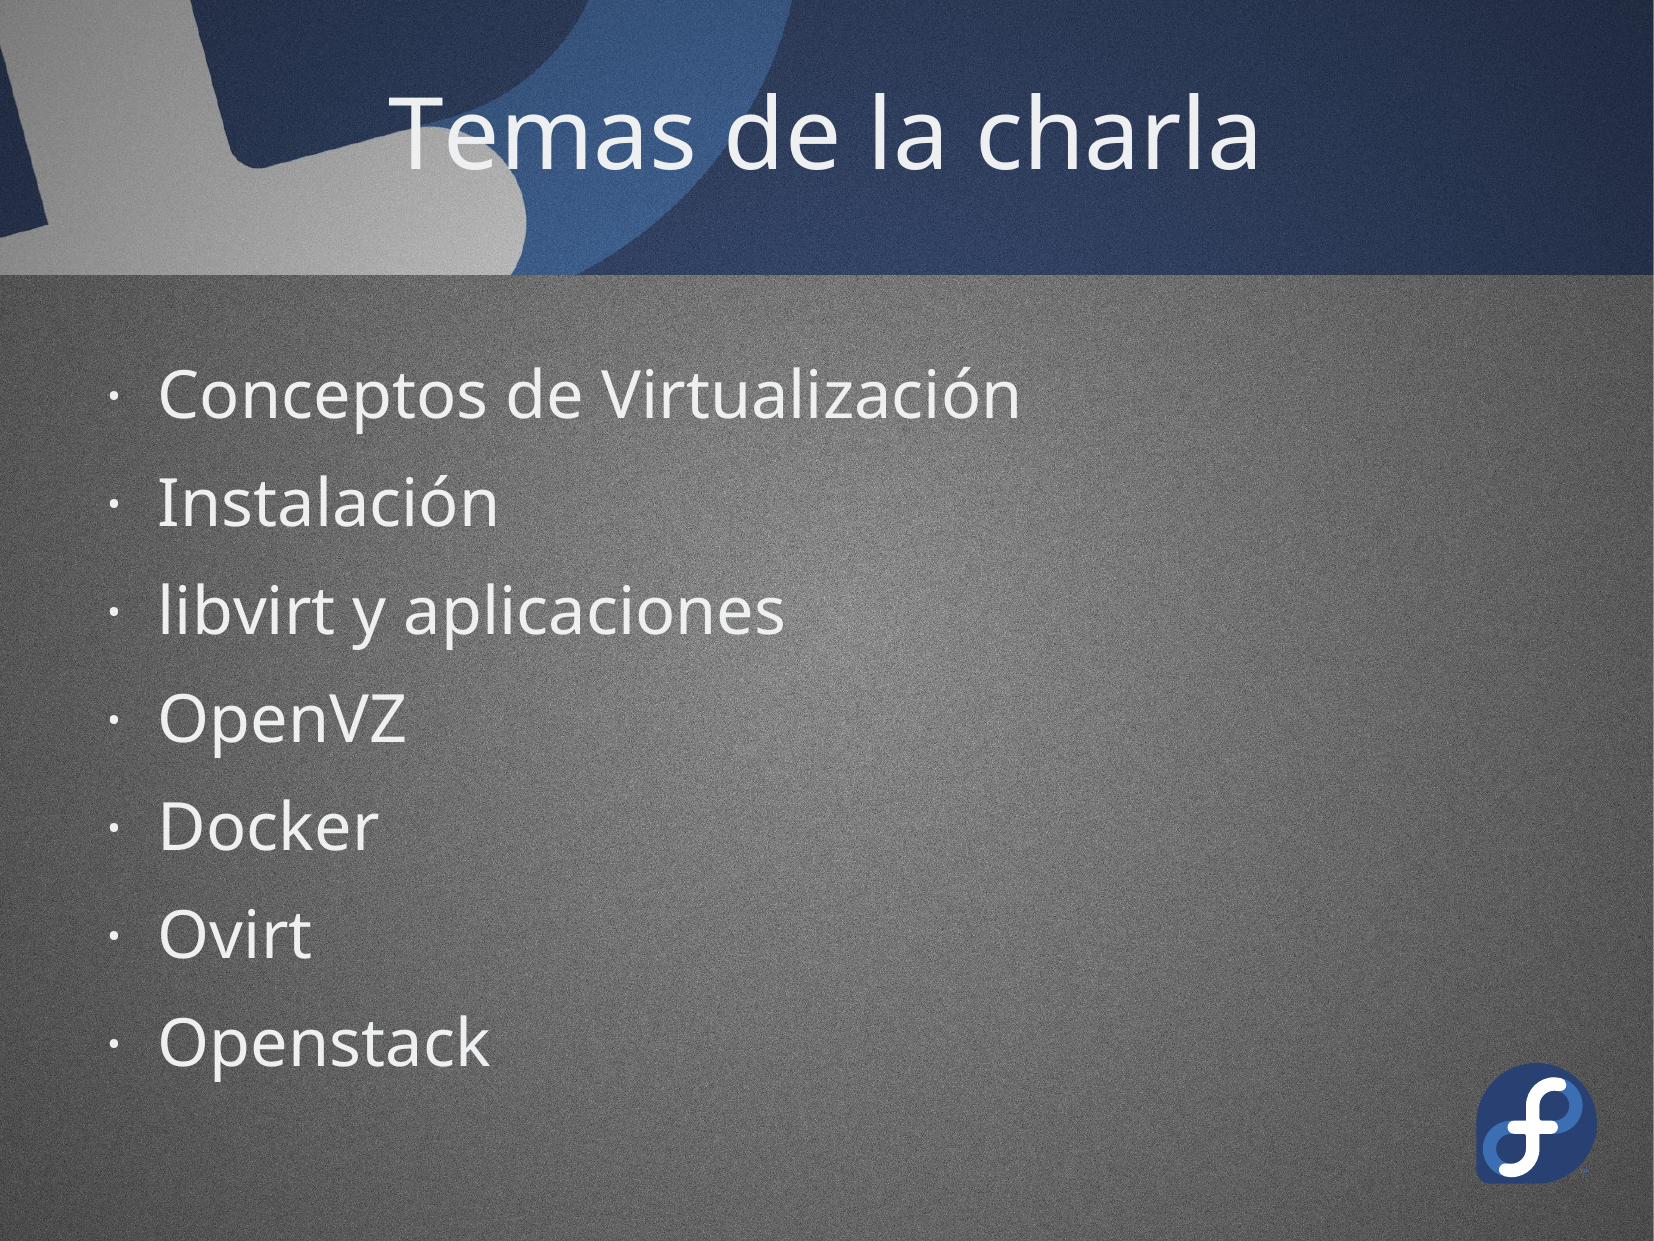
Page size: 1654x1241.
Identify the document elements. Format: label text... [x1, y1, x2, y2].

picture [0, 0, 1654, 1241]
text_box Temas de la charla [88, 29, 1565, 237]
text_box Conceptos de Virtualización Instalación libvirt y aplicaciones OpenVZ Docker Ovirt Openstack [88, 354, 1565, 1064]
